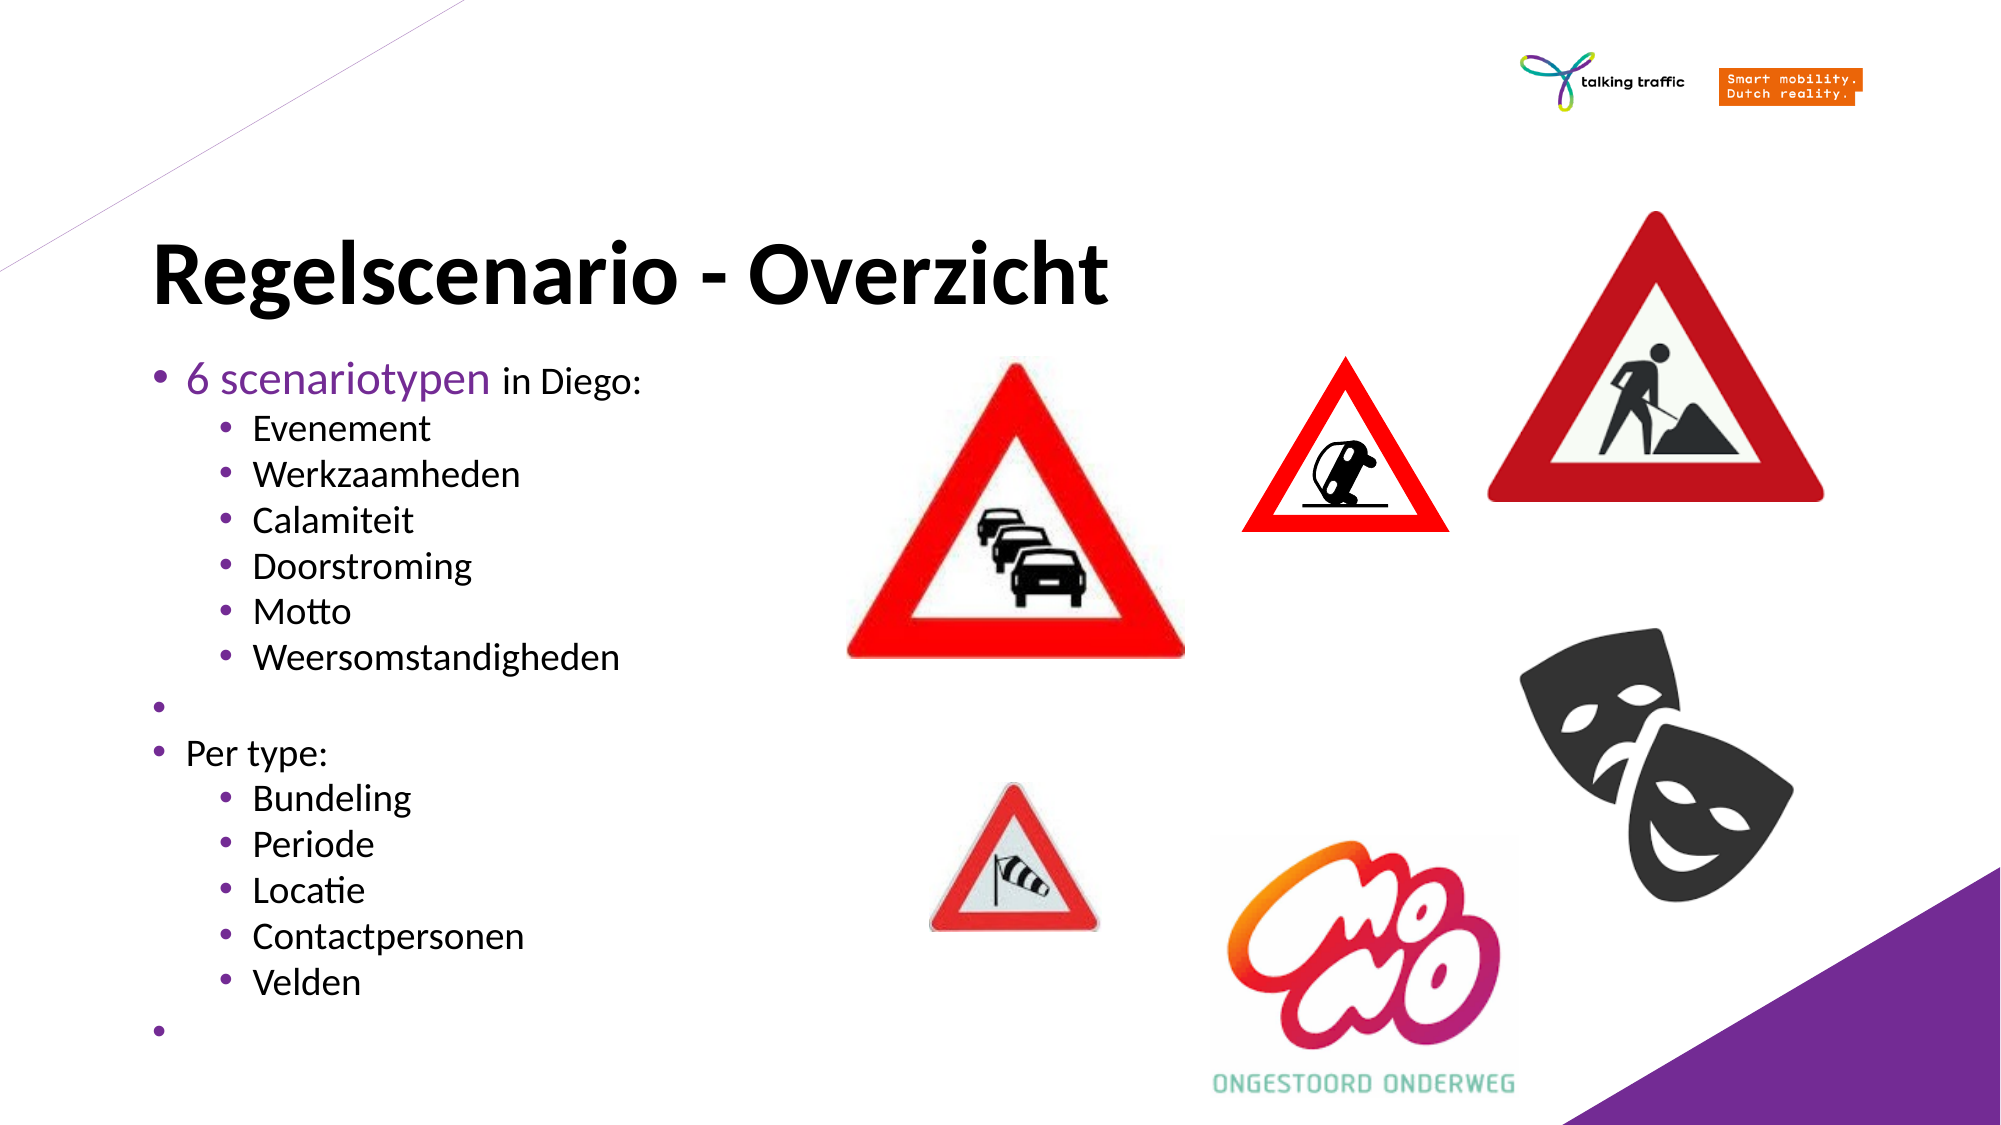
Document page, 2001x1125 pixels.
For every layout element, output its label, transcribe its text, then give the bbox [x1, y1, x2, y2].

text_box [1241, 356, 1450, 532]
text_box 29 [1412, 1042, 1863, 1103]
picture [929, 782, 1102, 932]
picture [1486, 211, 1826, 502]
list 6 scenariotypen in Diego: Evenement Werkzaamheden Calamiteit Doorstroming Motto Weersomstandigheden Per type: Bundeling Periode Locatie Contactpersonen Velden [137, 356, 1000, 1014]
picture [1210, 627, 1795, 1098]
title Regelscenario - Overzicht [137, 165, 1863, 332]
picture [846, 356, 1185, 659]
